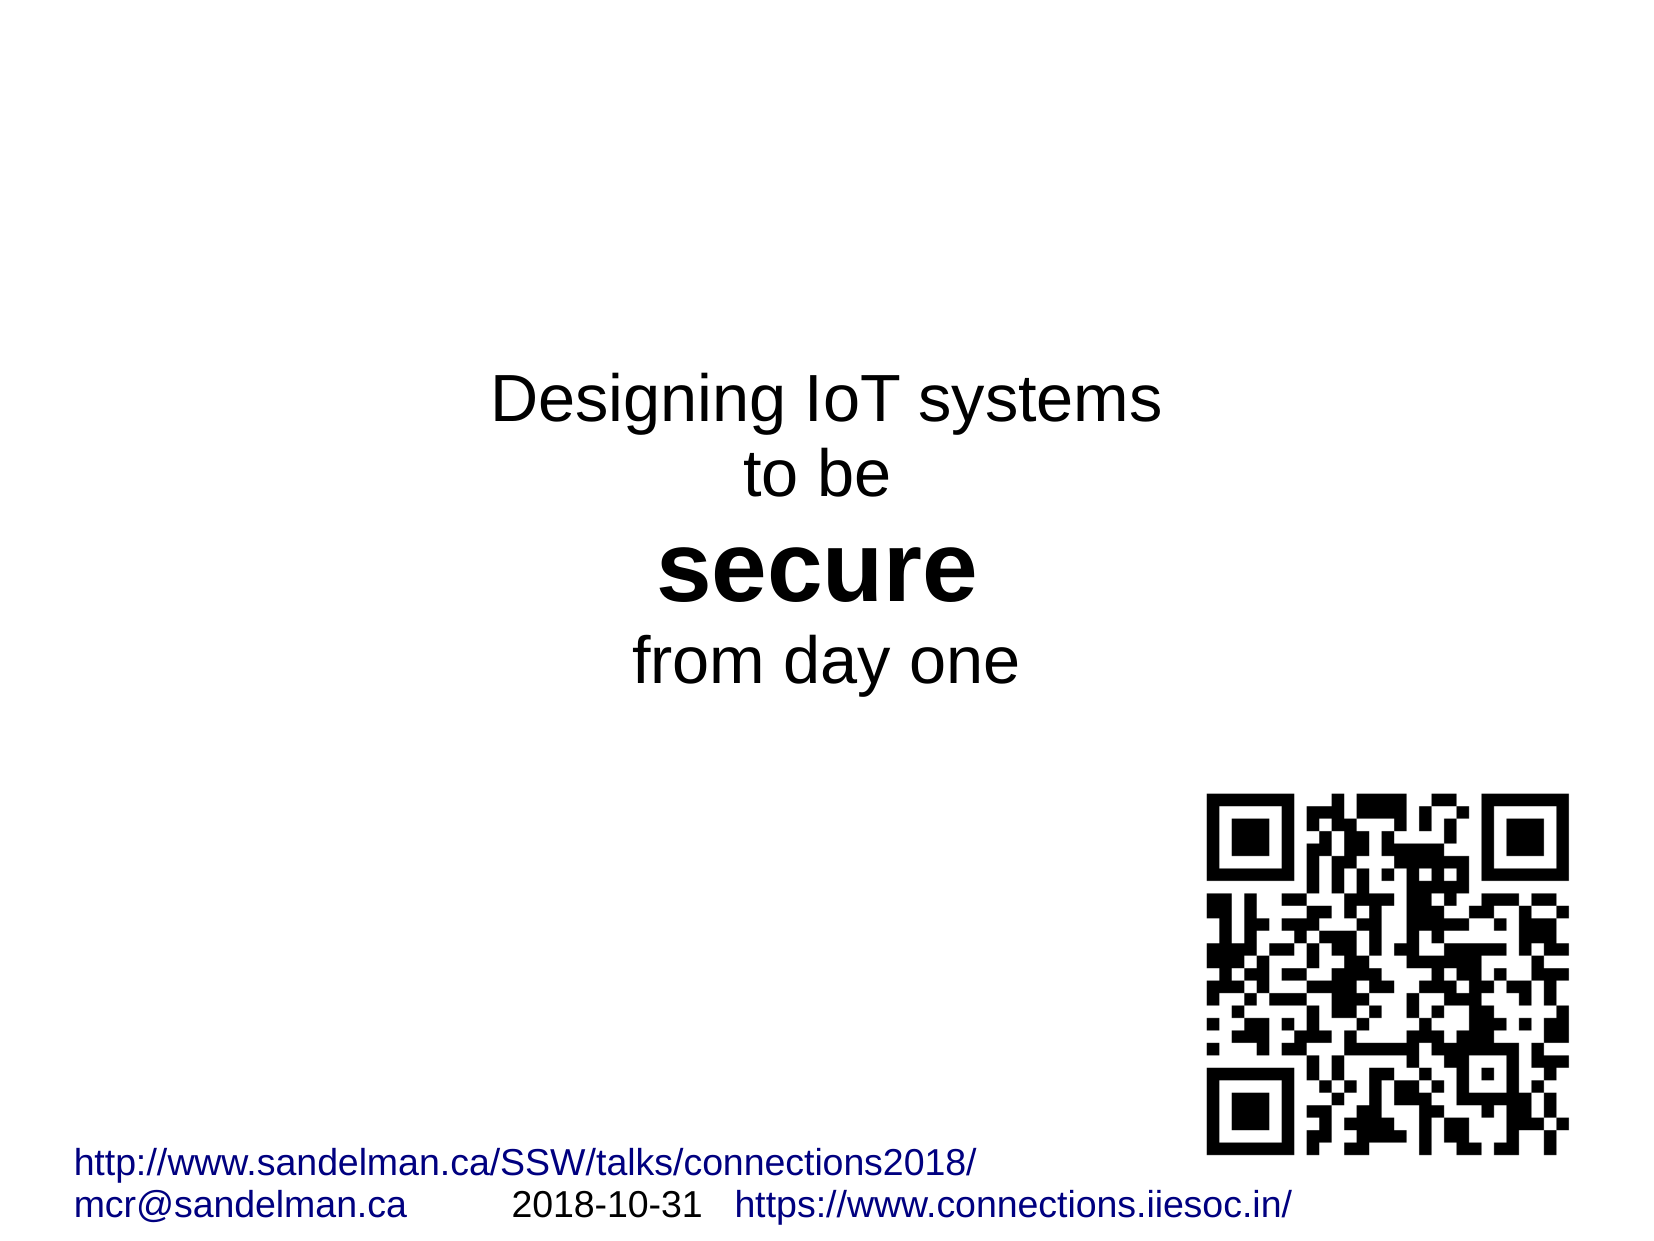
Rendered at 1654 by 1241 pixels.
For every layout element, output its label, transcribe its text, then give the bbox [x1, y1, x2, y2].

text_box http://www.sandelman.ca/SSW/talks/connections2018/ mcr@sandelman.ca 2018-10-31 https://www.connections.iiesoc.in/ [59, 1133, 1305, 1233]
subtitle Designing IoT systems to be secure from day one [82, 49, 1571, 1010]
picture [1157, 744, 1619, 1205]
